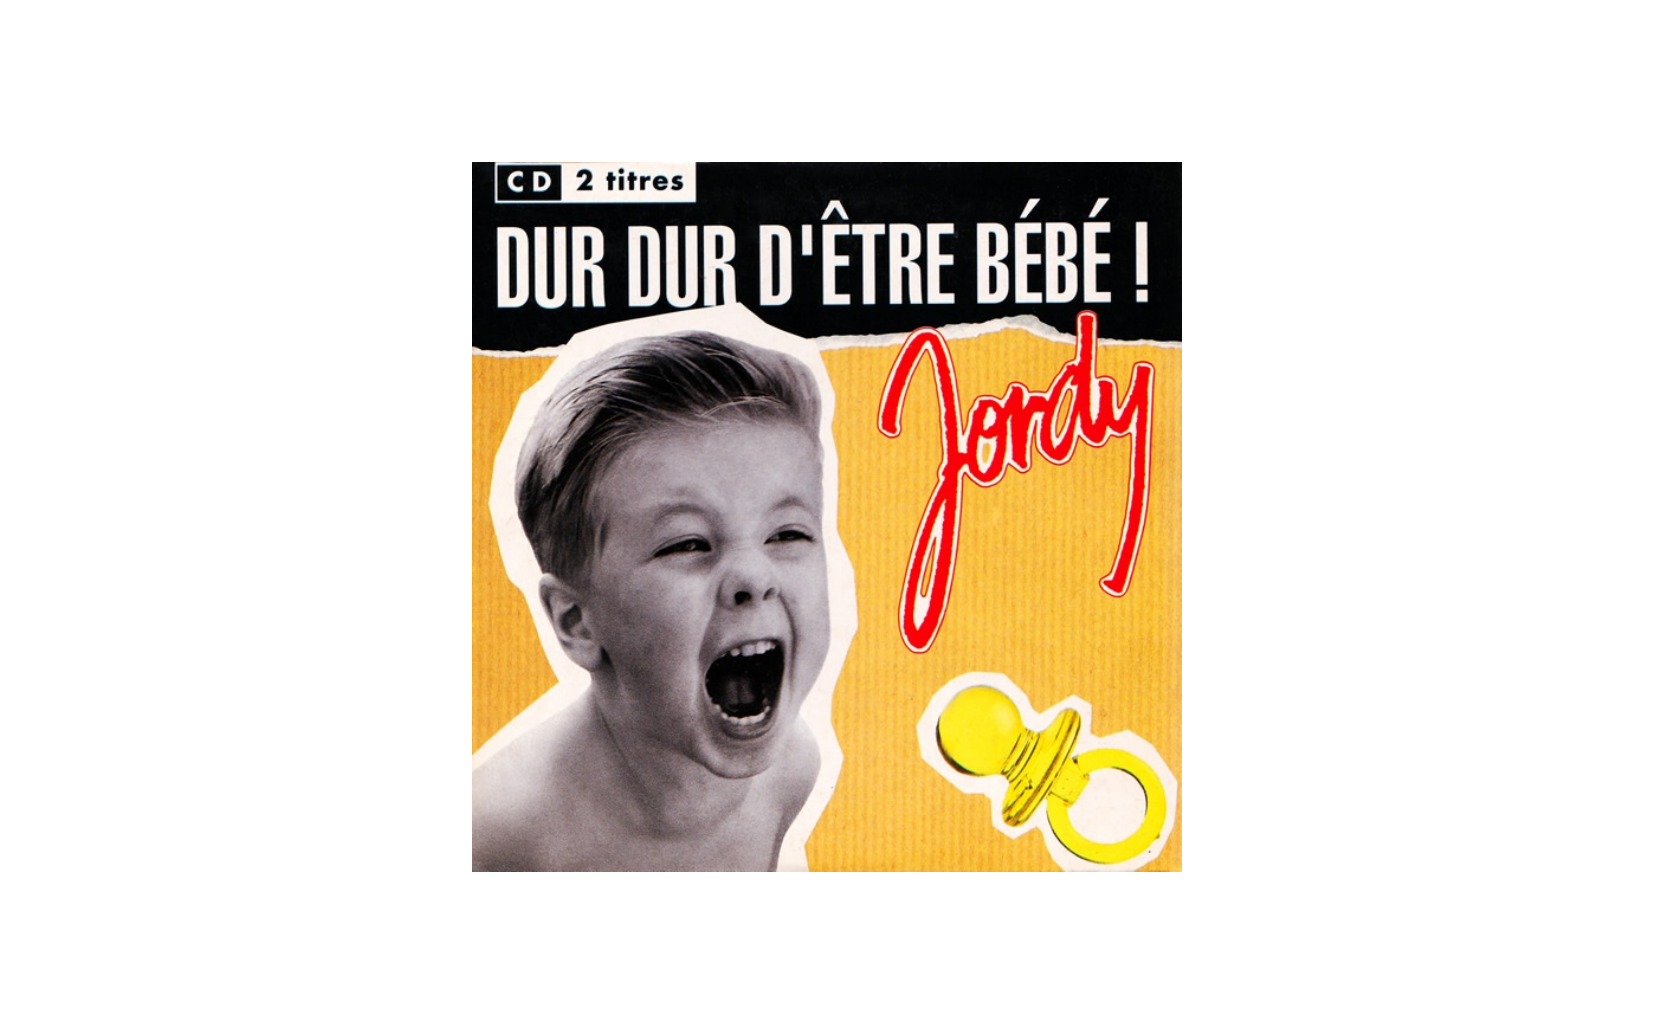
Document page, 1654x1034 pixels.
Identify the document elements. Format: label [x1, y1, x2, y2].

picture [472, 162, 1182, 872]
